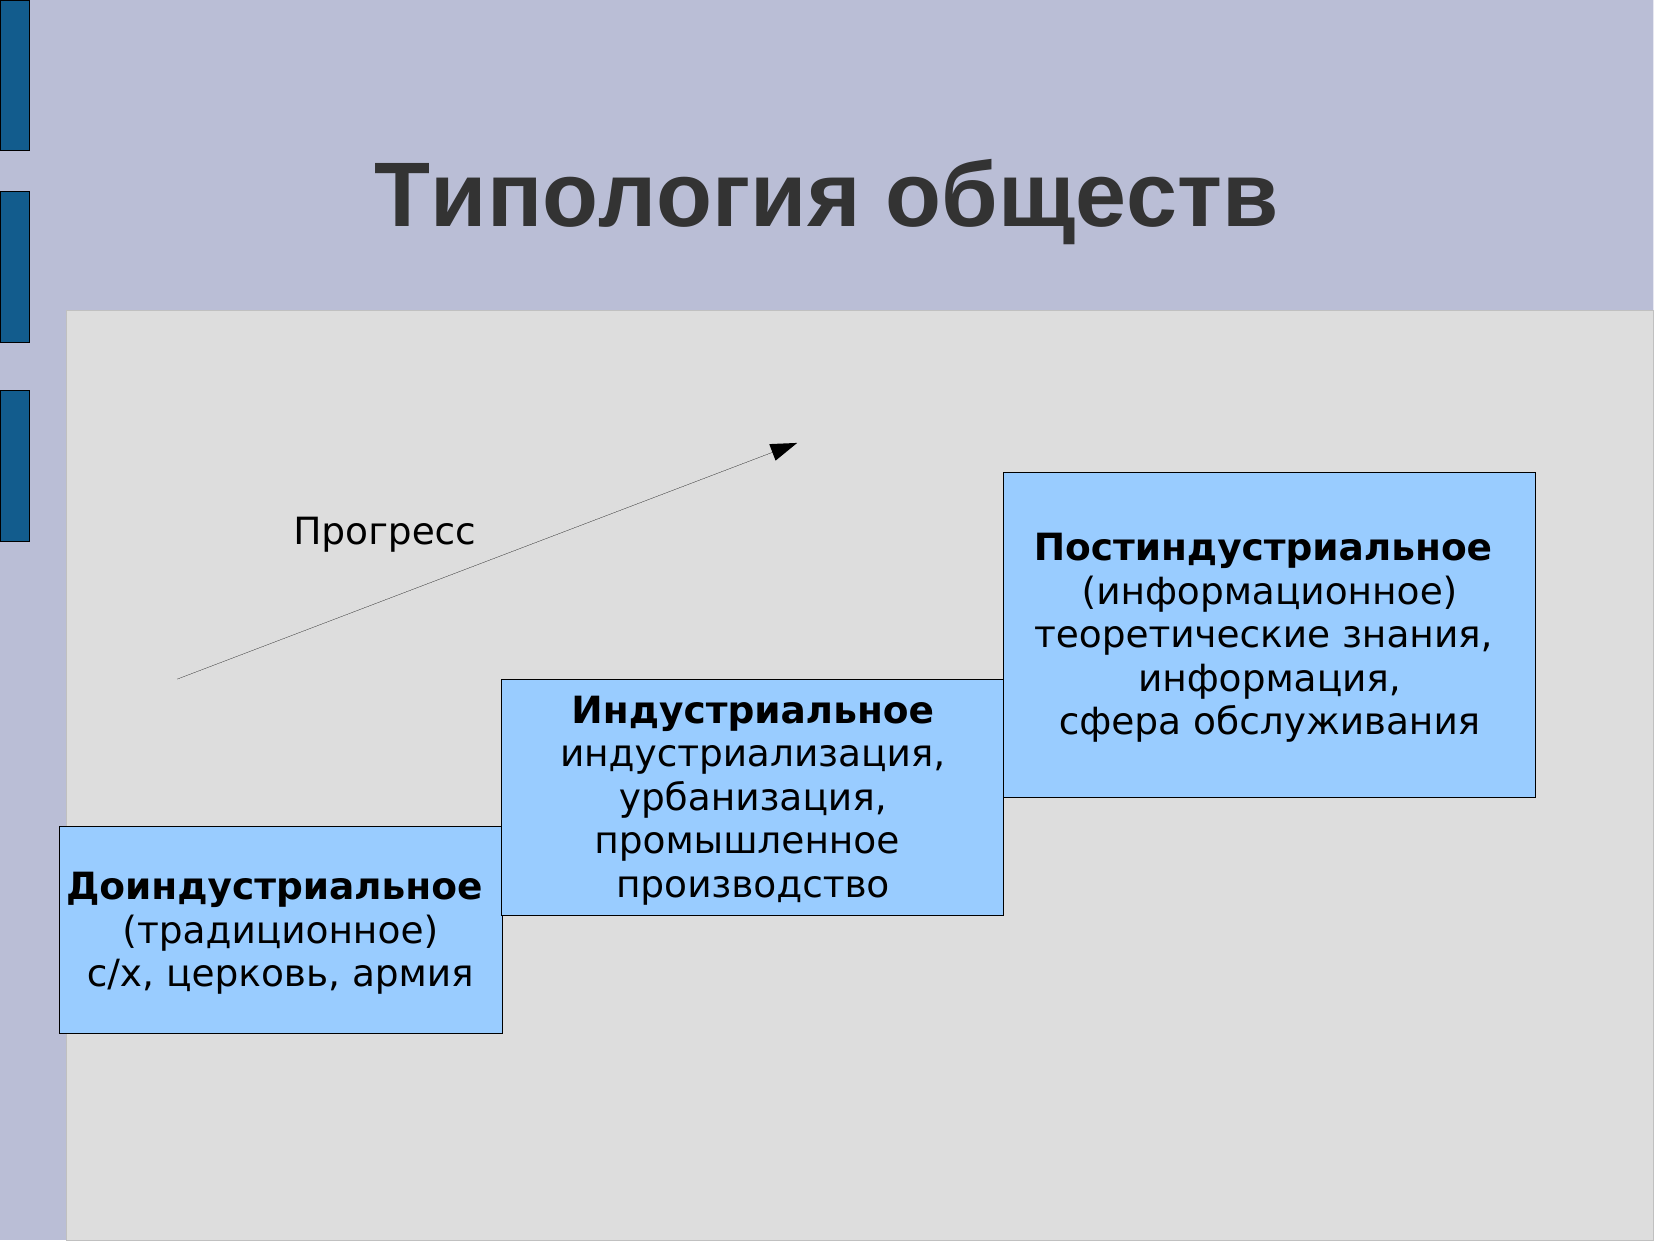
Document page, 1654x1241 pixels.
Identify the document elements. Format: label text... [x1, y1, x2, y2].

text_box Индустриальное индустриализация, урбанизация, промышленное производство [501, 679, 1004, 916]
text_box Доиндустриальное (традиционное) с/х, церковь, армия [59, 826, 503, 1034]
title Типология обществ [121, 91, 1534, 299]
text_box Постиндустриальное (информационное) теоретические знания, информация, сфера обслуживания [1003, 472, 1536, 798]
text_box Прогресс [278, 501, 502, 561]
